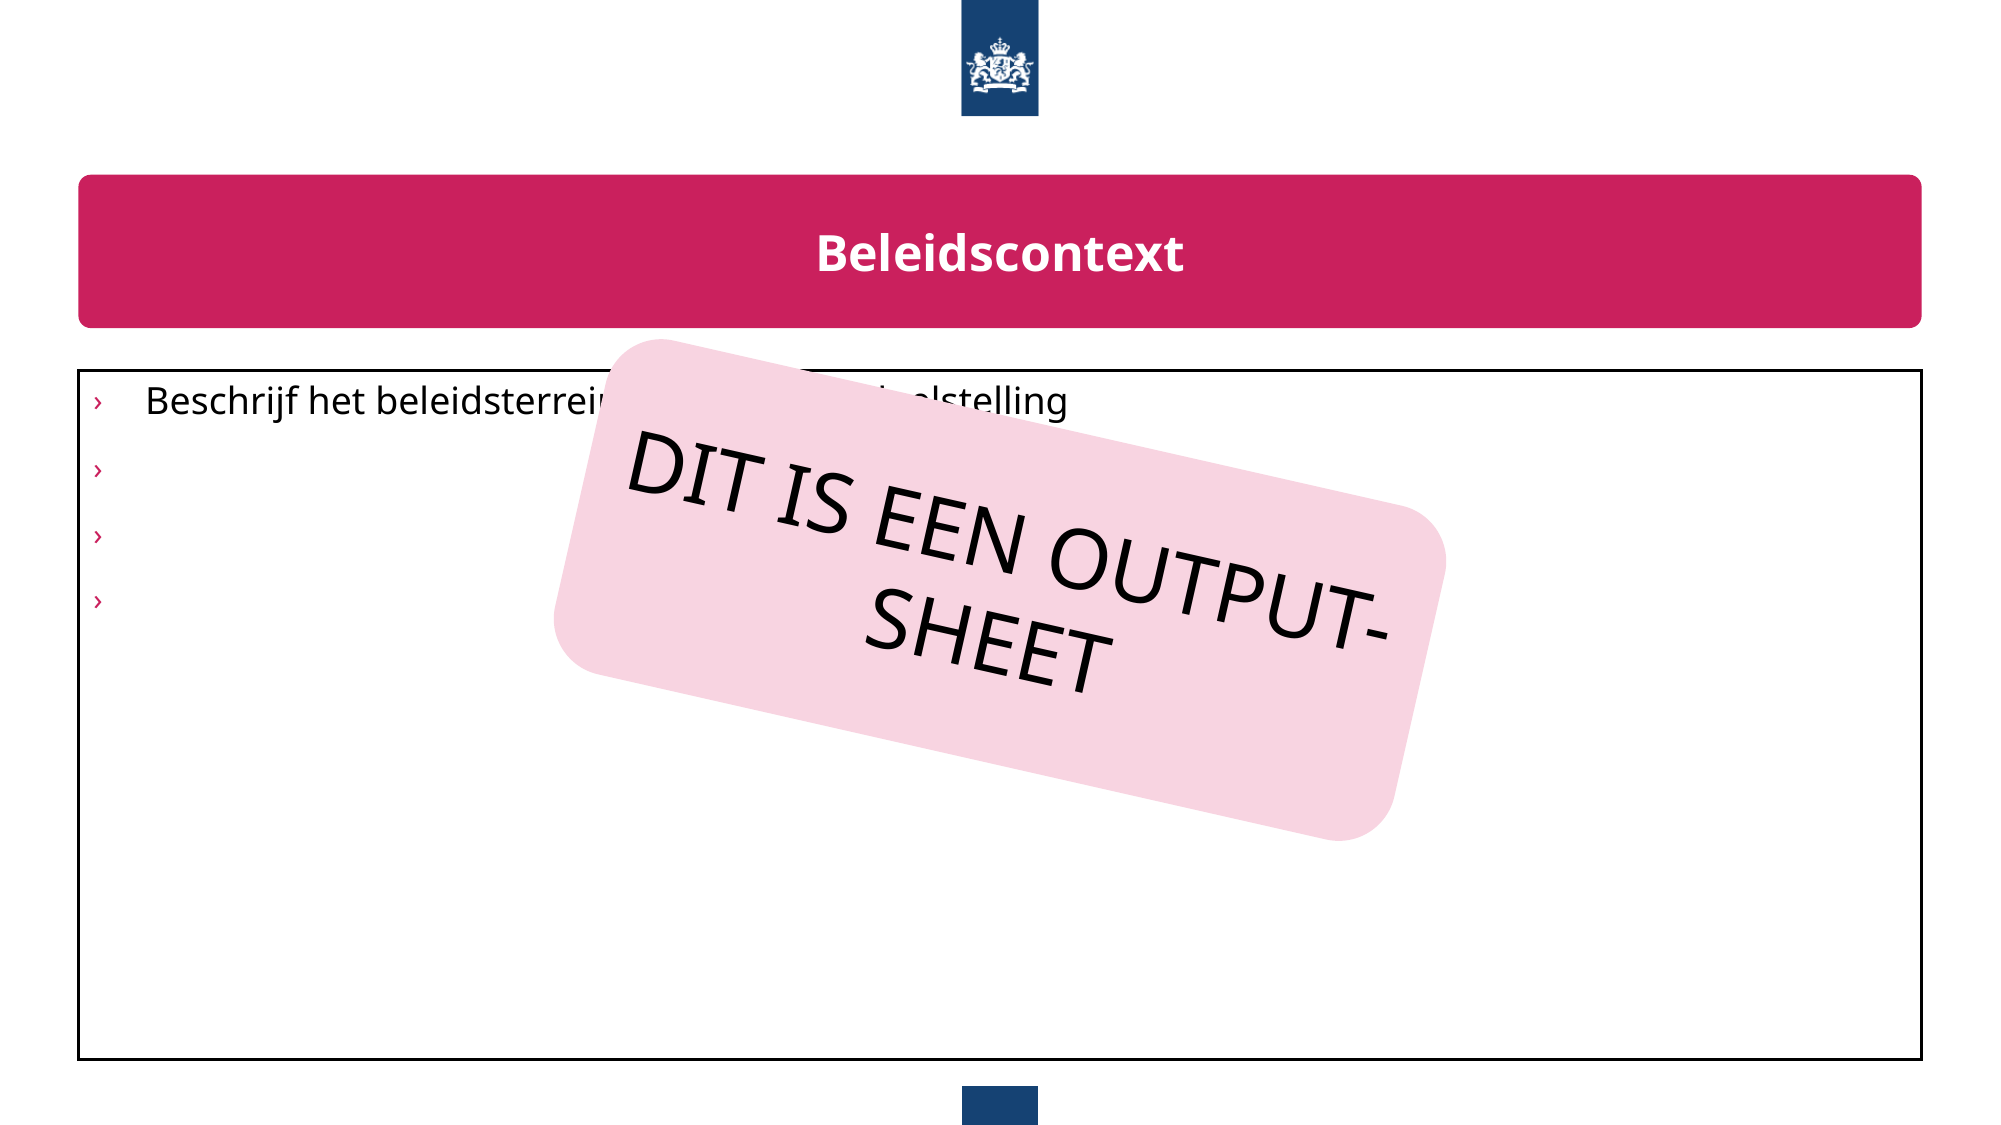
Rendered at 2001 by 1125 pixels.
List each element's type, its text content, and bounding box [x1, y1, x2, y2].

text_box Beschrijf het beleidsterrein en de beleidsdoelstelling [78, 370, 1922, 1060]
text_box DIT IS EEN OUTPUT-SHEET [553, 339, 1447, 841]
text_box Beleidscontext [78, 174, 1922, 329]
